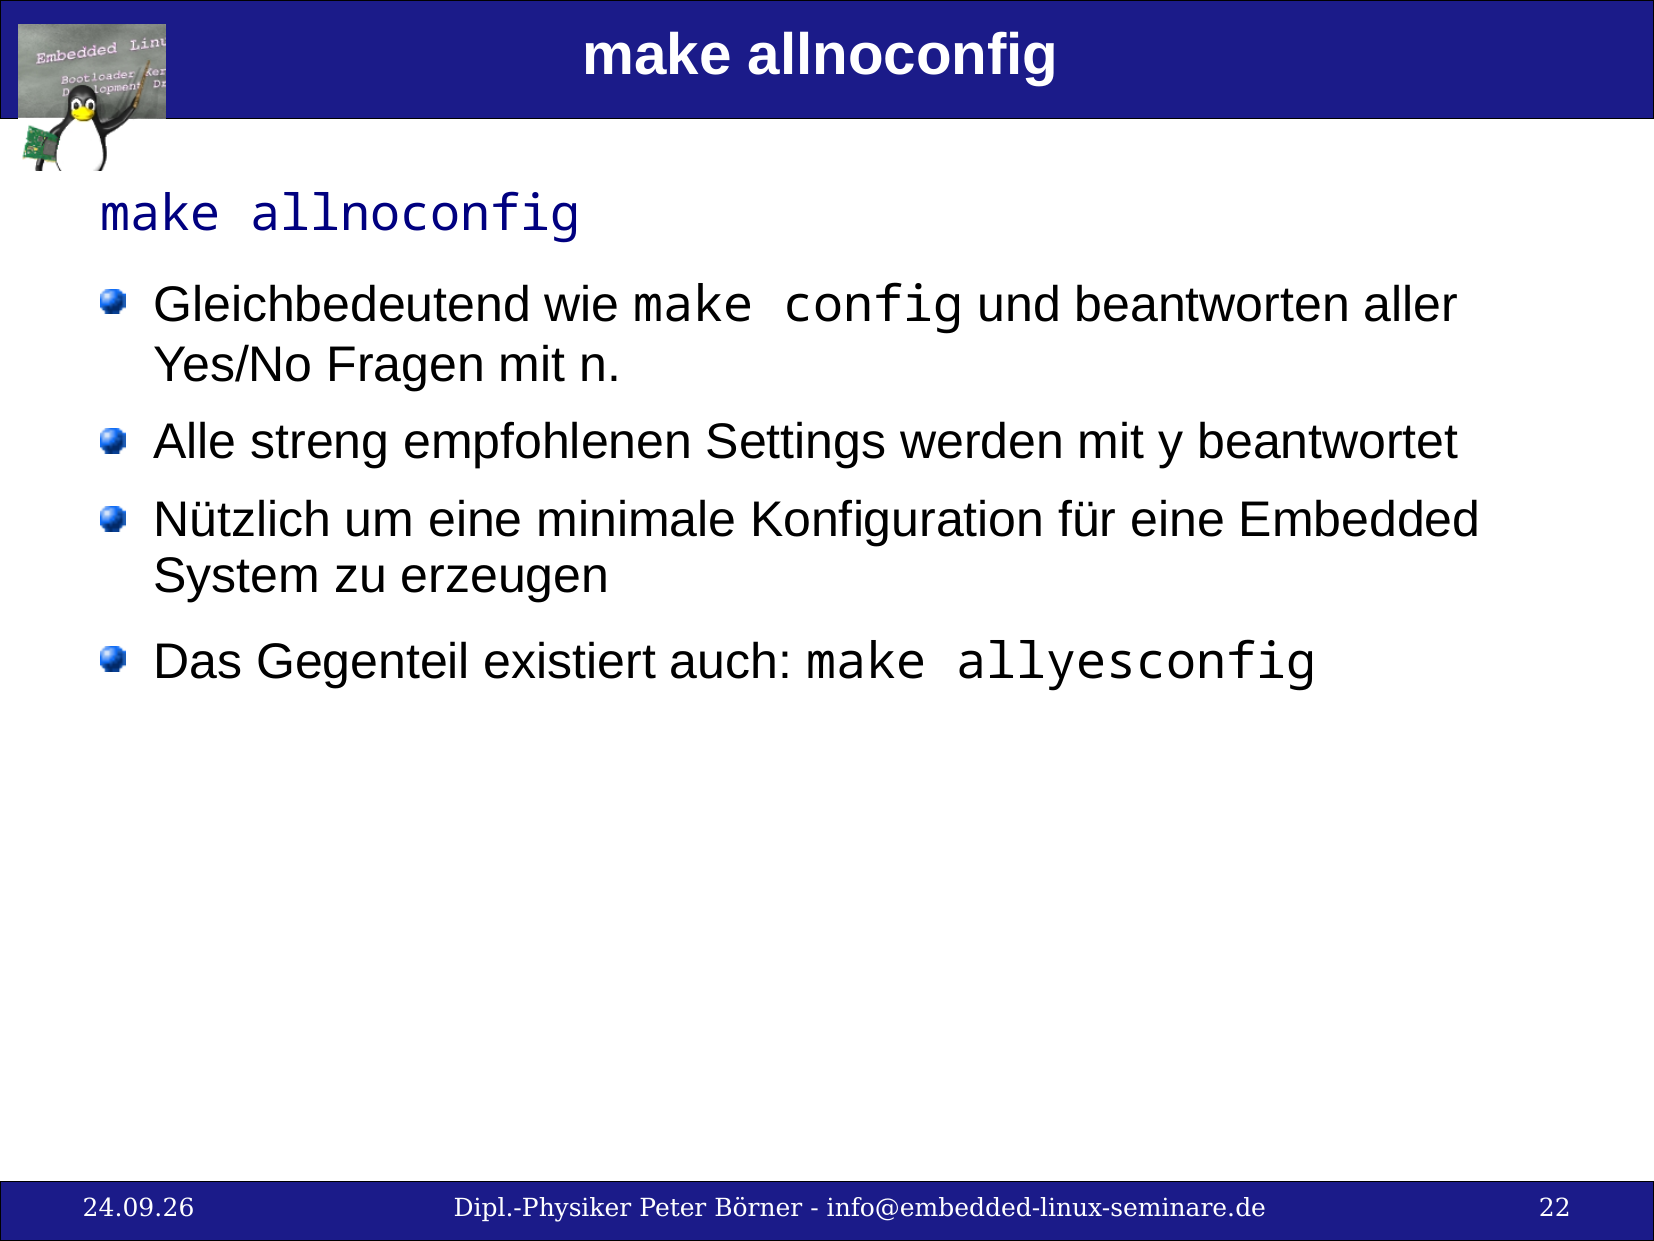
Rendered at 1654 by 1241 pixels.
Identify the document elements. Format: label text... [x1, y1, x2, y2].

title make allnoconfig [76, 19, 1565, 89]
list make allnoconfig Gleichbedeutend wie make config und beantworten aller Yes/No Fragen mit n. Alle streng empfohlenen Settings werden mit y beantwortet Nützlich um eine minimale Konfiguration für eine Embedded System zu erzeugen Das Gegenteil existiert auch: make allyesconfig [82, 177, 1571, 1148]
picture [18, 24, 166, 171]
